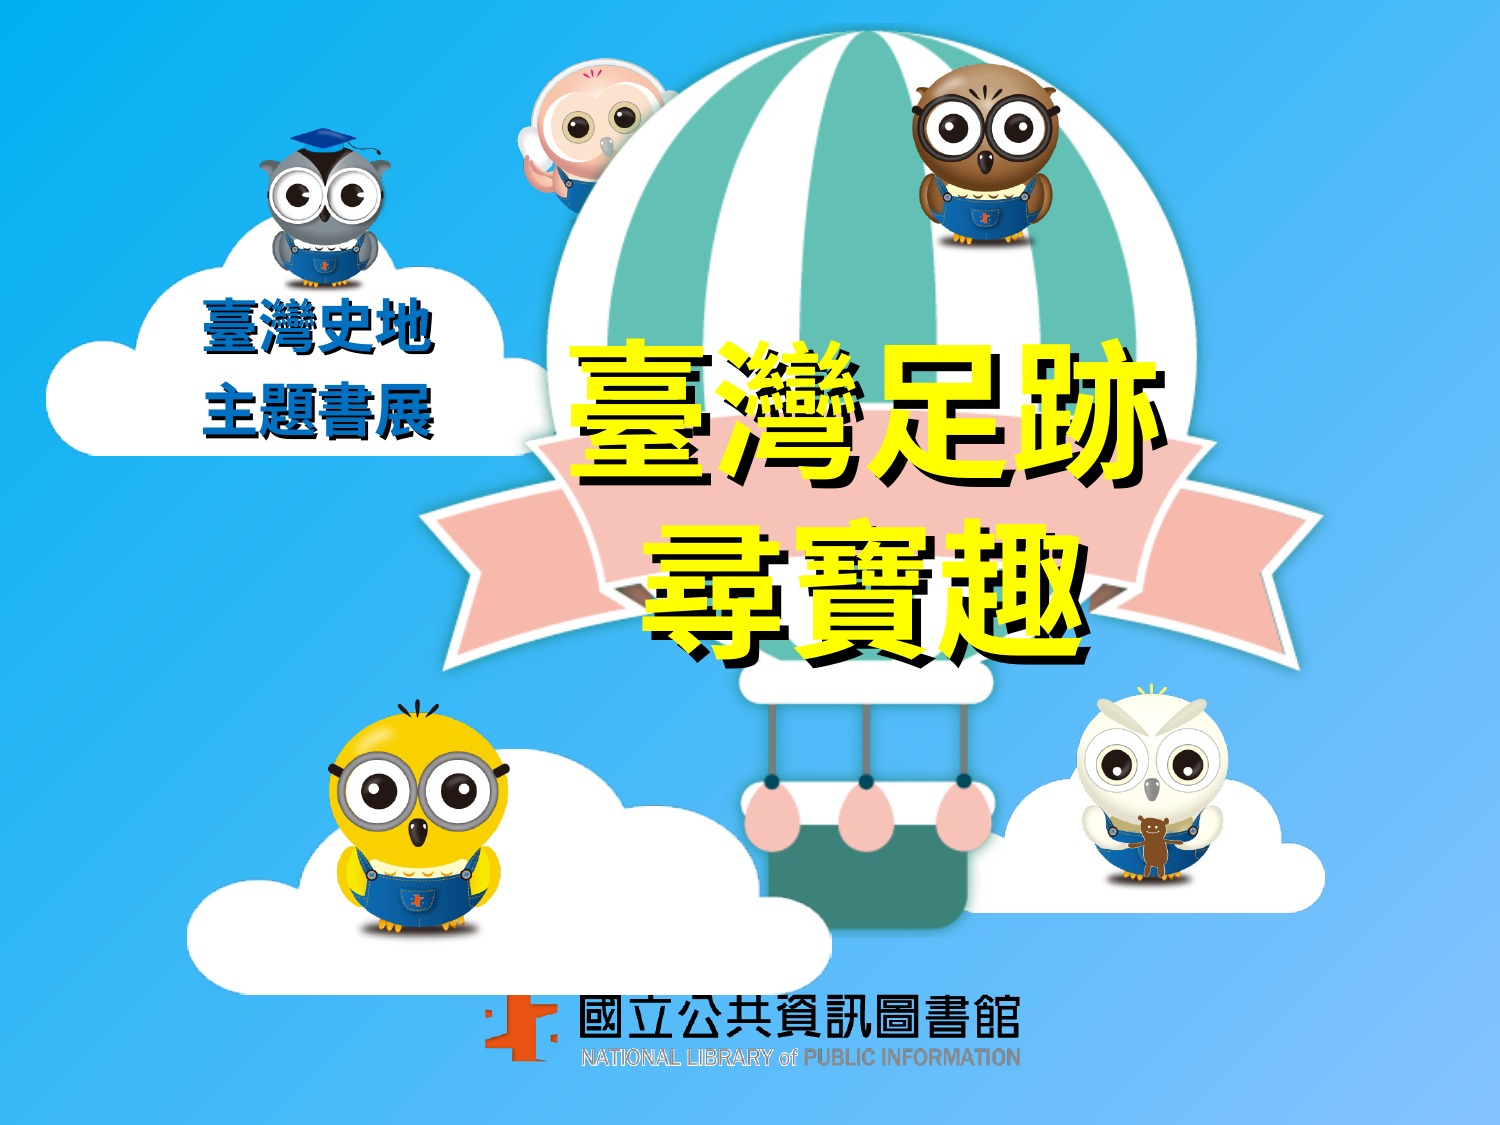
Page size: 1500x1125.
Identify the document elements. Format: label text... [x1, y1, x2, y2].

picture [187, 598, 1360, 1067]
subtitle 臺灣史地 主題書展 [140, 281, 493, 458]
title 臺灣足跡 尋寶趣 [128, 316, 1500, 598]
picture [707, 598, 712, 606]
picture [1062, 627, 1077, 638]
picture [993, 617, 1035, 638]
picture [46, 23, 1360, 456]
